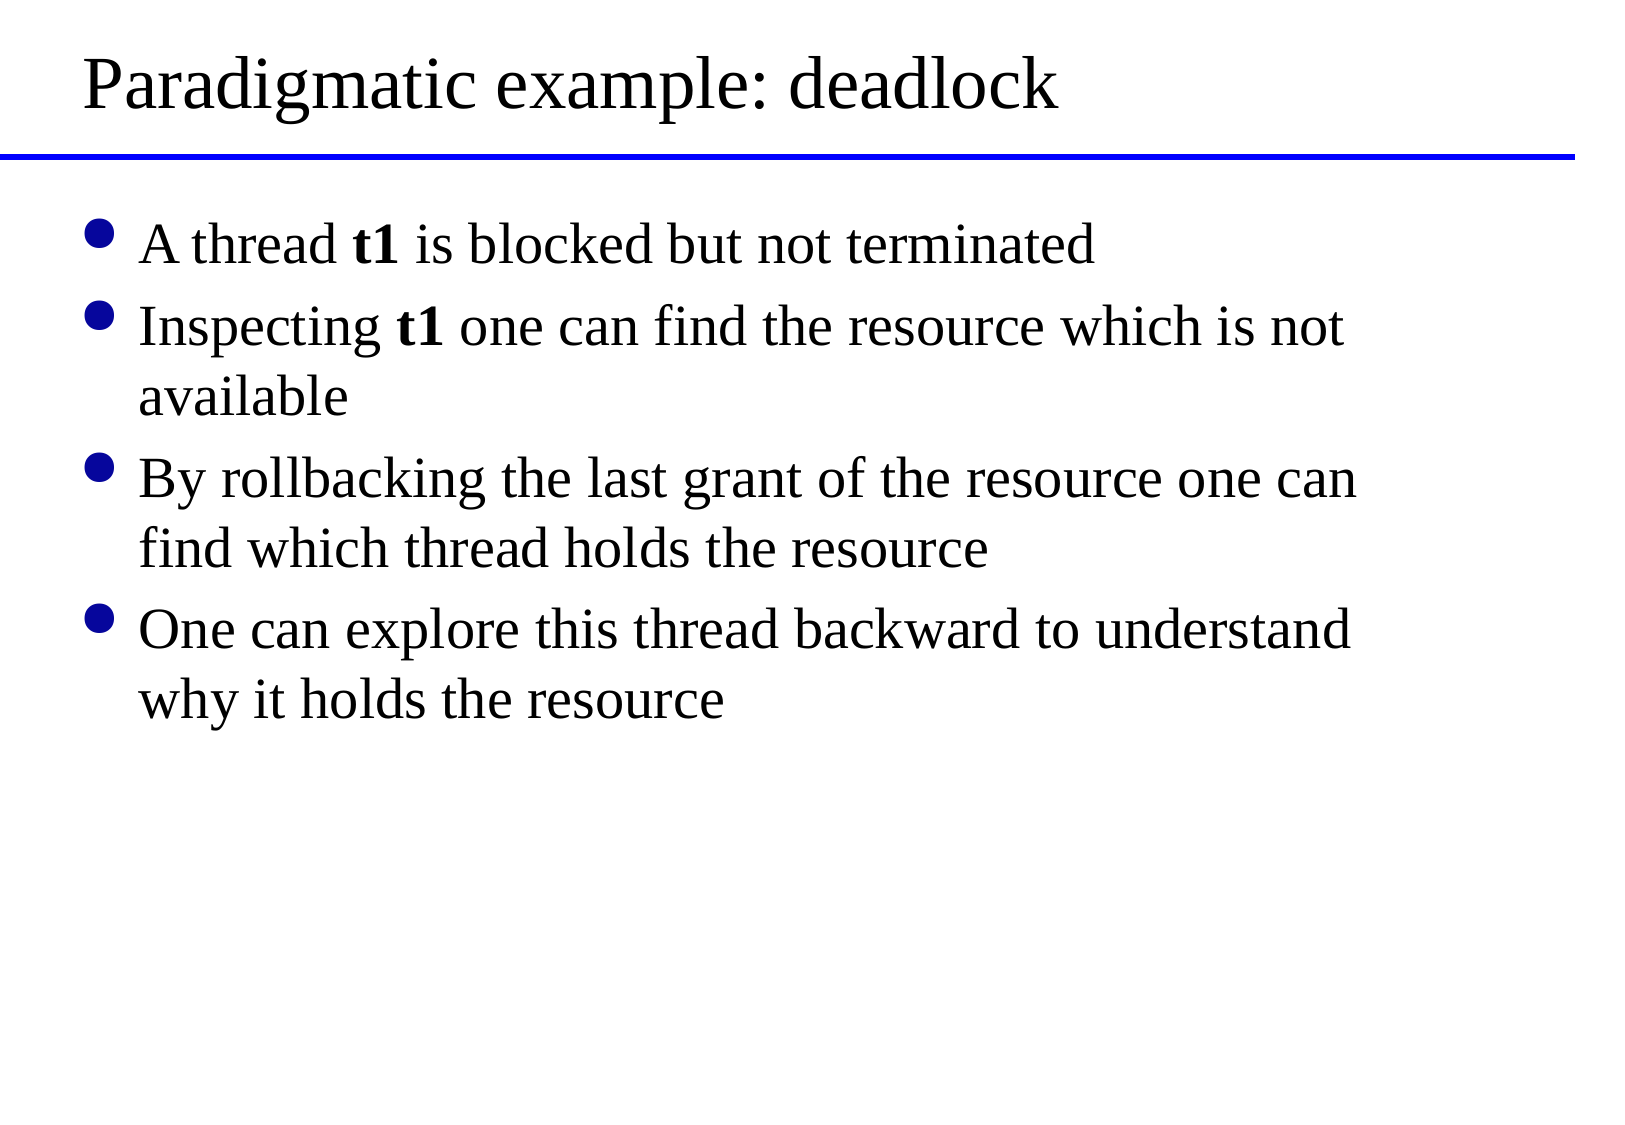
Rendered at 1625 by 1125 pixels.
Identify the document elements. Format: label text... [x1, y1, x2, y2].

title Paradigmatic example: deadlock [67, 27, 1544, 131]
list A thread t1 is blocked but not terminated Inspecting t1 one can find the resource which is not available By rollbacking the last grant of the resource one can find which thread holds the resource One can explore this thread backward to understand why it holds the resource [67, 198, 1478, 1061]
